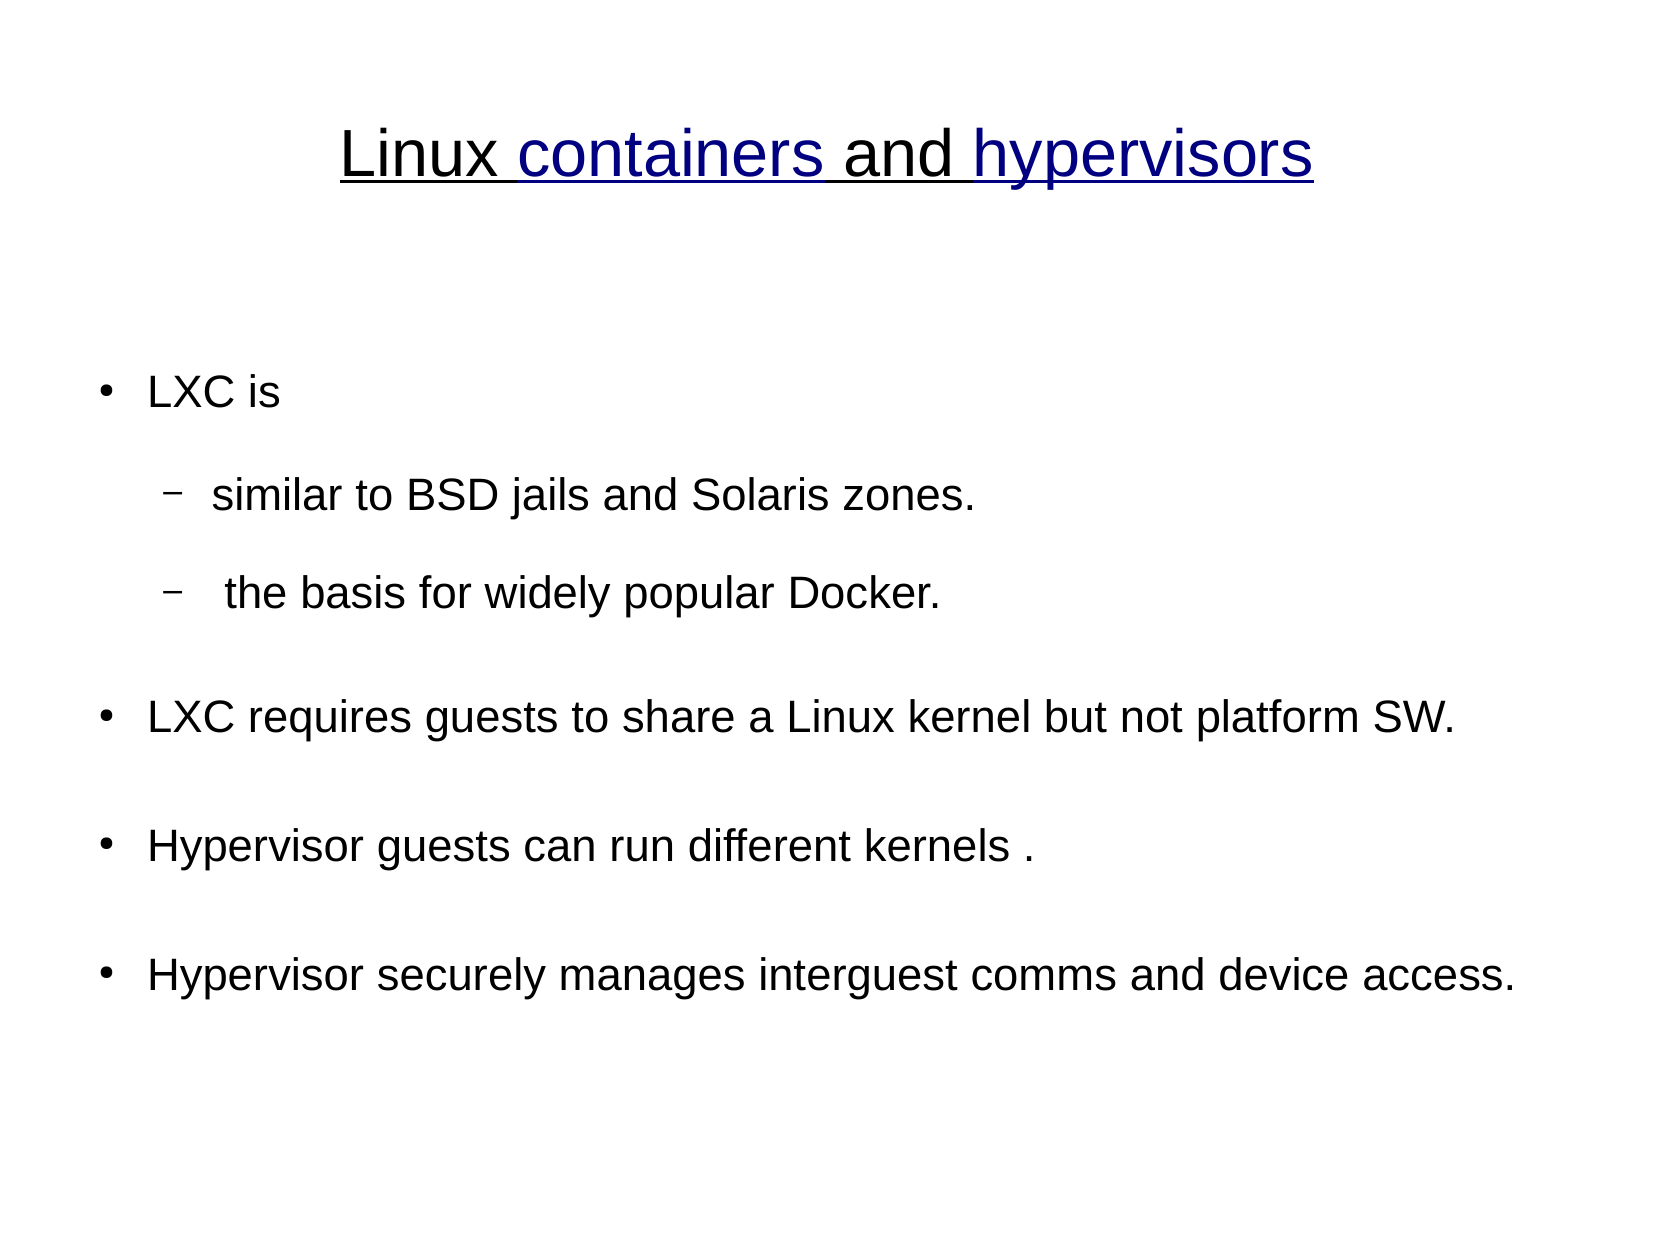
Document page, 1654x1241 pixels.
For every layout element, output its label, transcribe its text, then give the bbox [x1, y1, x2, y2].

title Linux containers and hypervisors [82, 49, 1571, 257]
list LXC is similar to BSD jails and Solaris zones. the basis for widely popular Docker. LXC requires guests to share a Linux kernel but not platform SW. Hypervisor guests can run different kernels . Hypervisor securely manages interguest comms and device access. [82, 315, 1571, 1010]
